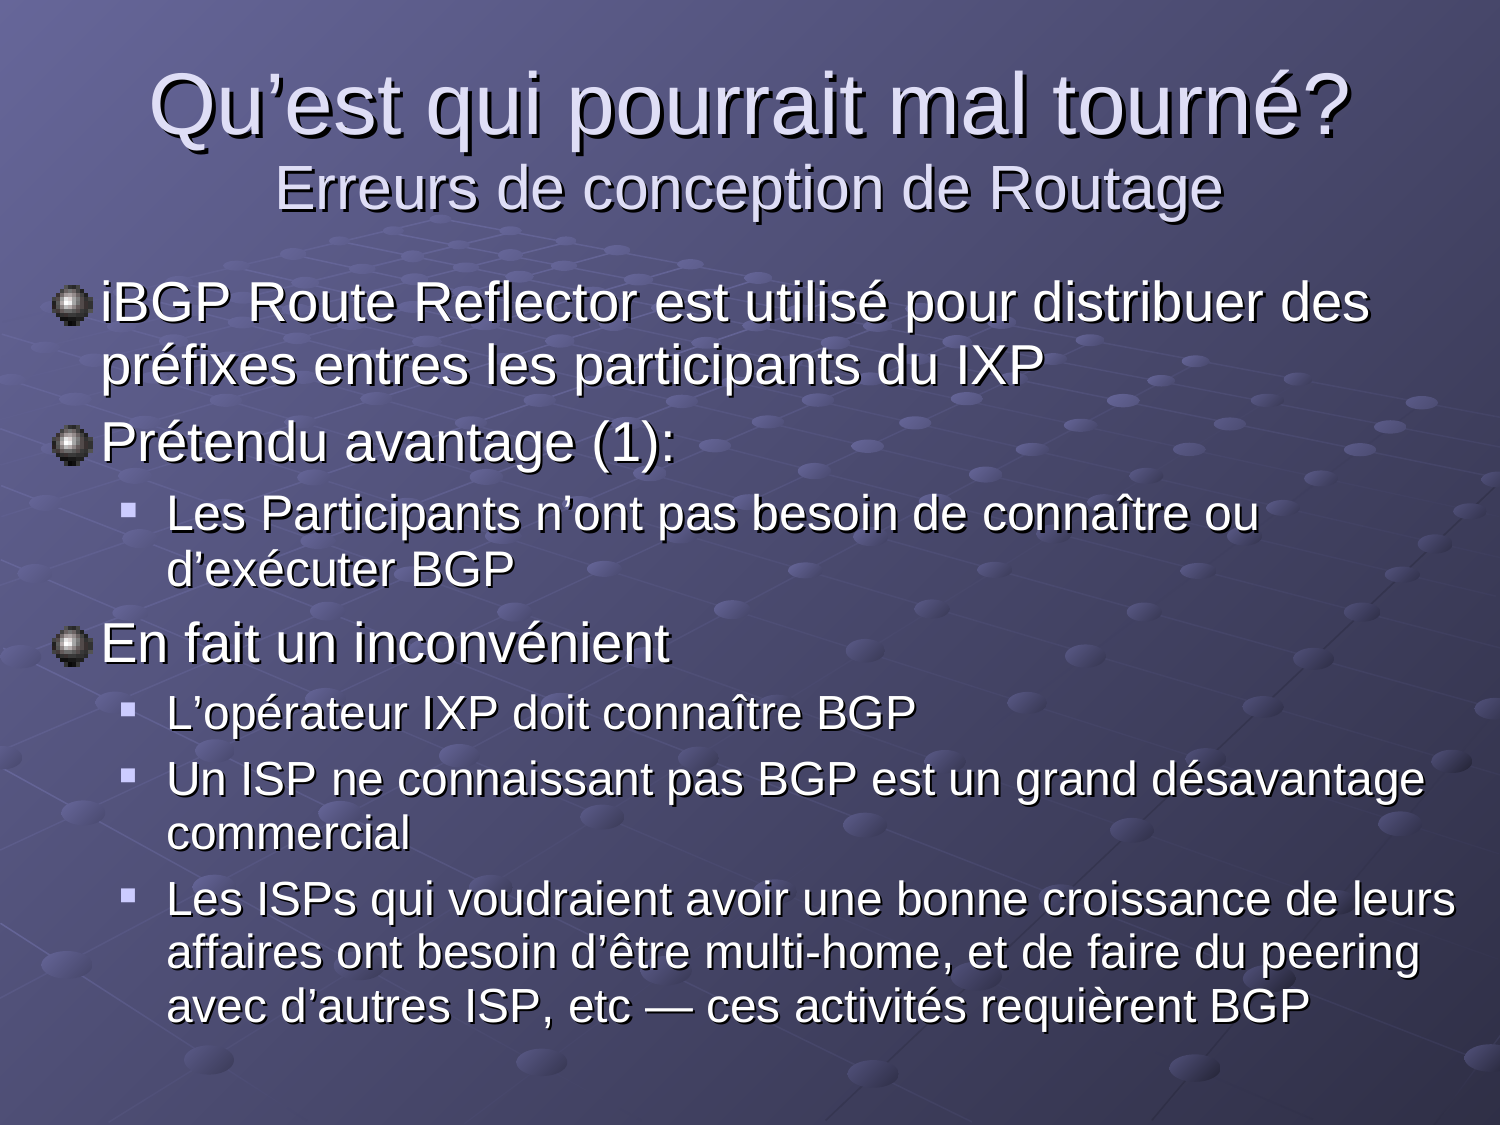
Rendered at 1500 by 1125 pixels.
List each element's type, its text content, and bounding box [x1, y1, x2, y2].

list iBGP Route Reflector est utilisé pour distribuer des préfixes entres les participants du IXP Prétendu avantage (1): Les Participants n’ont pas besoin de connaître ou d’exécuter BGP En fait un inconvénient L’opérateur IXP doit connaître BGP Un ISP ne connaissant pas BGP est un grand désavantage commercial Les ISPs qui voudraient avoir une bonne croissance de leurs affaires ont besoin d’être multi-home, et de faire du peering avec d’autres ISP, etc — ces activités requièrent BGP [29, 262, 1500, 1089]
title Qu’est qui pourrait mal tourné? Erreurs de conception de Routage [75, 41, 1426, 237]
